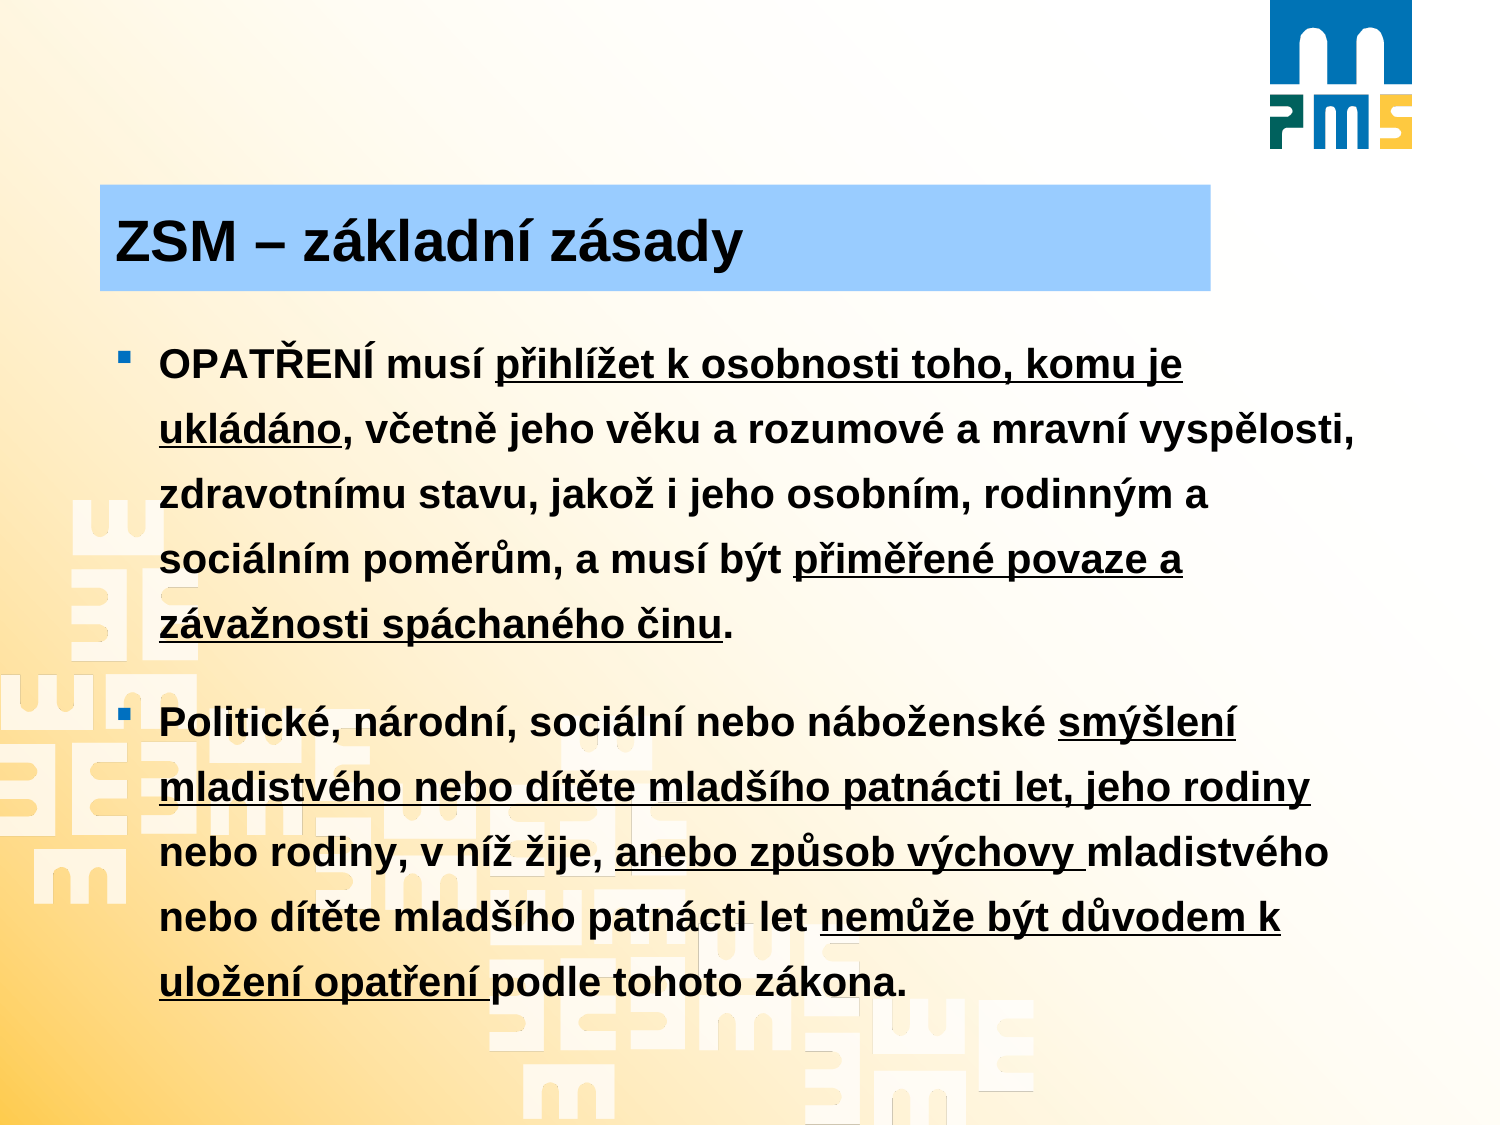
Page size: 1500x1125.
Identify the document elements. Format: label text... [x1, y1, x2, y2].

text_box OPATŘENÍ musí přihlížet k osobnosti toho, komu je ukládáno, včetně jeho věku a rozumové a mravní vyspělosti, zdravotnímu stavu, jakož i jeho osobním, rodinným a sociálním poměrům, a musí být přiměřené povaze a závažnosti spáchaného činu. Politické, národní, sociální nebo náboženské smýšlení mladistvého nebo dítěte mladšího patnácti let, jeho rodiny nebo rodiny, v níž žije, anebo způsob výchovy mladistvého nebo dítěte mladšího patnácti let nemůže být důvodem k uložení opatření podle tohoto zákona. [100, 314, 1400, 1000]
picture [0, 0, 1500, 1125]
title ZSM – základní zásady [100, 184, 1211, 292]
